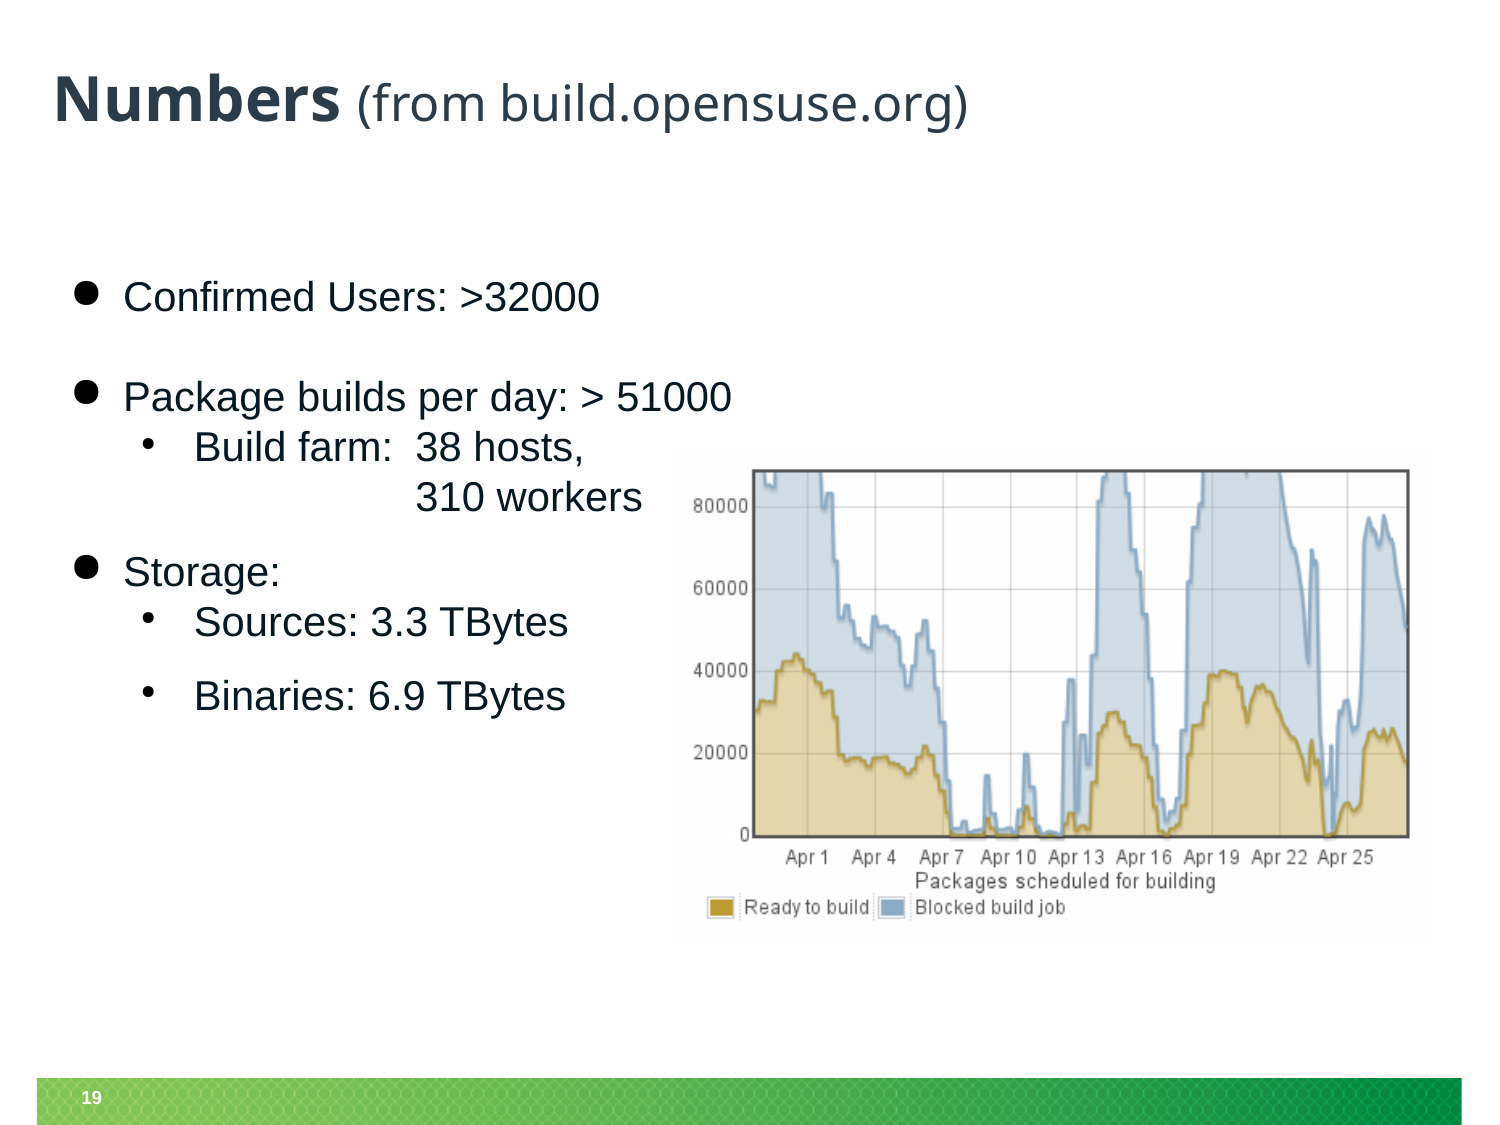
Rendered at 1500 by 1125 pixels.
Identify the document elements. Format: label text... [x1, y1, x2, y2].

picture [36, 1078, 1462, 1125]
title Numbers (from build.opensuse.org) [37, 51, 1388, 209]
list Confirmed Users: >32000 Package builds per day: > 51000 Build farm: 38 hosts, 310 workers Storage: Sources: 3.3 TBytes Binaries: 6.9 TBytes [37, 262, 1388, 1005]
picture [675, 447, 1426, 946]
